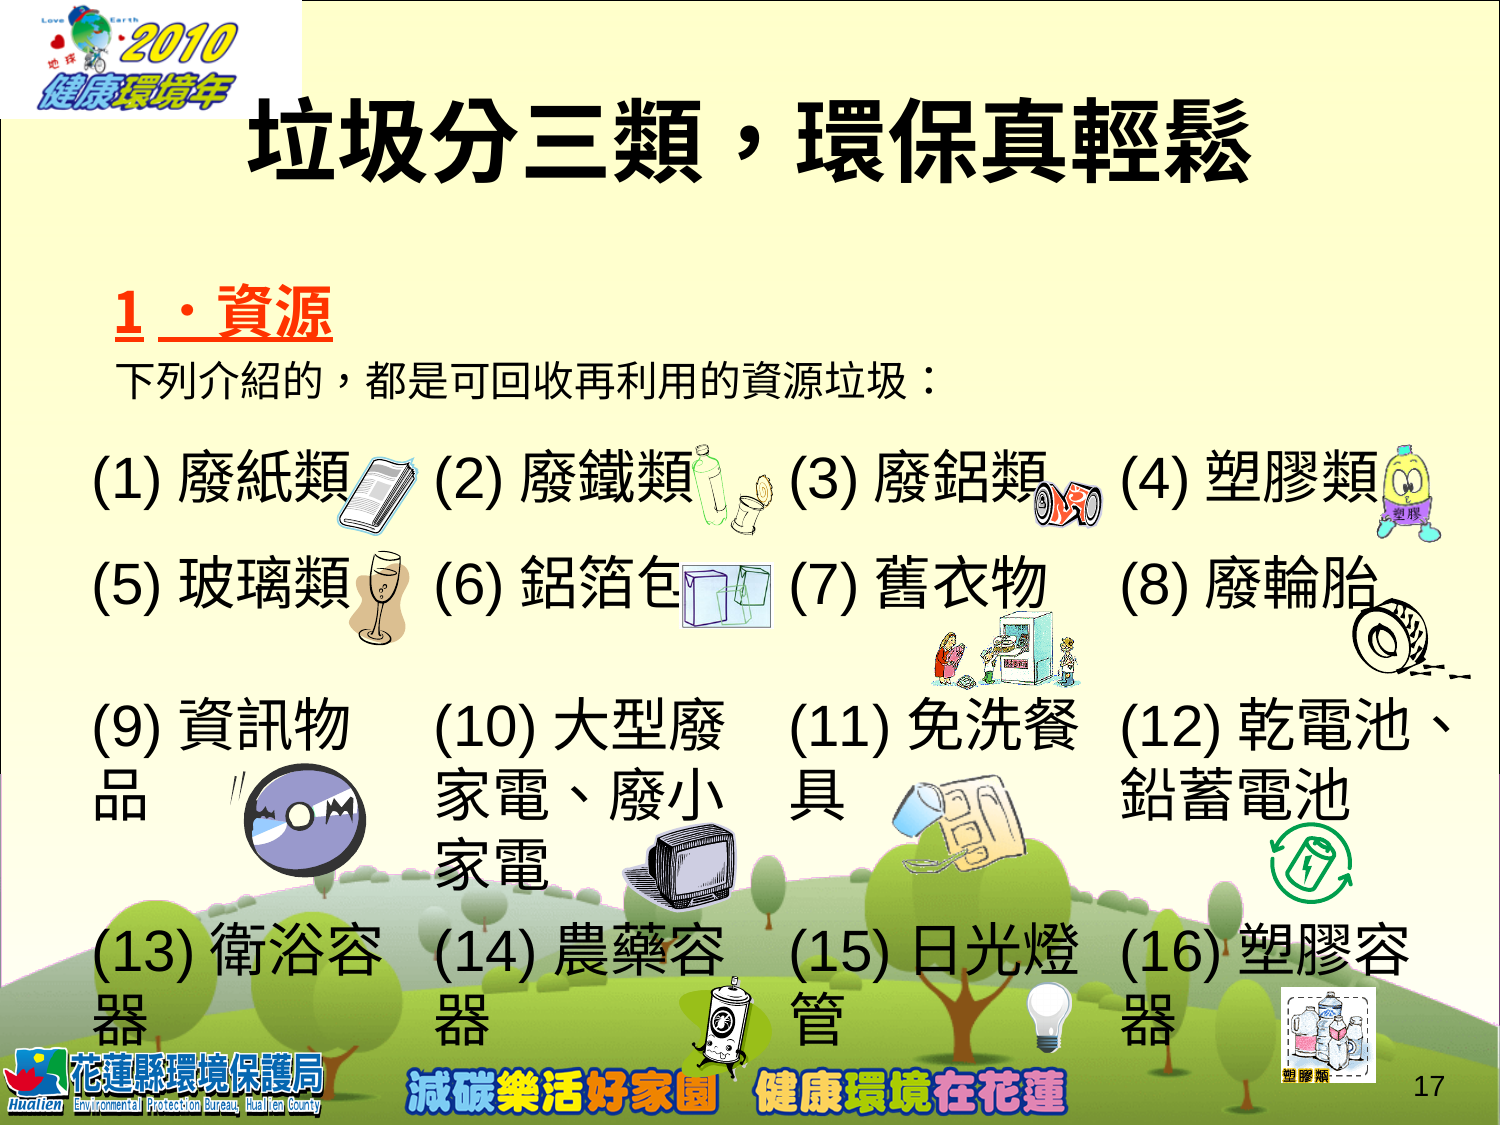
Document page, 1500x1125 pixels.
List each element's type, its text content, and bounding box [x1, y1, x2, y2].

table_cell (16)塑膠容器 [1104, 905, 1447, 1061]
picture [1009, 976, 1093, 1059]
table_header (1)廢紙類 [77, 433, 419, 539]
table_header (3)廢鋁類 [774, 433, 1104, 539]
table_cell (11)免洗餐具 [774, 680, 1104, 905]
picture [1269, 822, 1353, 904]
table_cell (14)農藥容器 [686, 946, 709, 956]
table_cell (6)鋁箔包 [652, 577, 667, 586]
picture [1033, 479, 1105, 530]
picture [1352, 597, 1471, 680]
table_cell (6)鋁箔包 [647, 567, 679, 603]
table_cell (13)衛浴容器 [77, 905, 419, 1061]
table_cell (7)舊衣物 [774, 539, 1104, 680]
picture [0, 774, 1500, 1125]
picture [230, 763, 367, 878]
table_cell (8)廢輪胎 [1104, 539, 1447, 680]
table_cell (8)廢輪胎 [1353, 589, 1369, 597]
table_cell (14)農藥容器 [419, 905, 774, 1061]
table_cell (6)鋁箔包 [419, 539, 774, 680]
picture [679, 562, 774, 629]
table_header (4)塑膠類 [1104, 433, 1447, 539]
picture [690, 444, 774, 536]
table_cell (9)資訊物品 [77, 680, 419, 905]
table_header (2)廢鐵類 [419, 433, 774, 539]
picture [891, 774, 1028, 875]
picture [620, 822, 741, 913]
picture [1376, 444, 1442, 543]
title 垃圾分三類，環保真輕鬆 [75, 45, 1426, 233]
table_cell (5)玻璃類 [77, 539, 419, 680]
picture [336, 456, 420, 537]
picture [927, 609, 1085, 694]
picture [0, 0, 302, 119]
table_cell (15)日光燈管 [774, 905, 1104, 1061]
table_cell (10)大型廢家電、廢小家電 [419, 680, 774, 905]
table_cell (14)農藥容器 [685, 960, 709, 970]
table_cell (12)乾電池、鉛蓄電池 [1104, 680, 1447, 905]
picture [348, 550, 410, 646]
list 1．資源 下列介紹的，都是可回收再利用的資源垃圾： [100, 267, 1426, 433]
